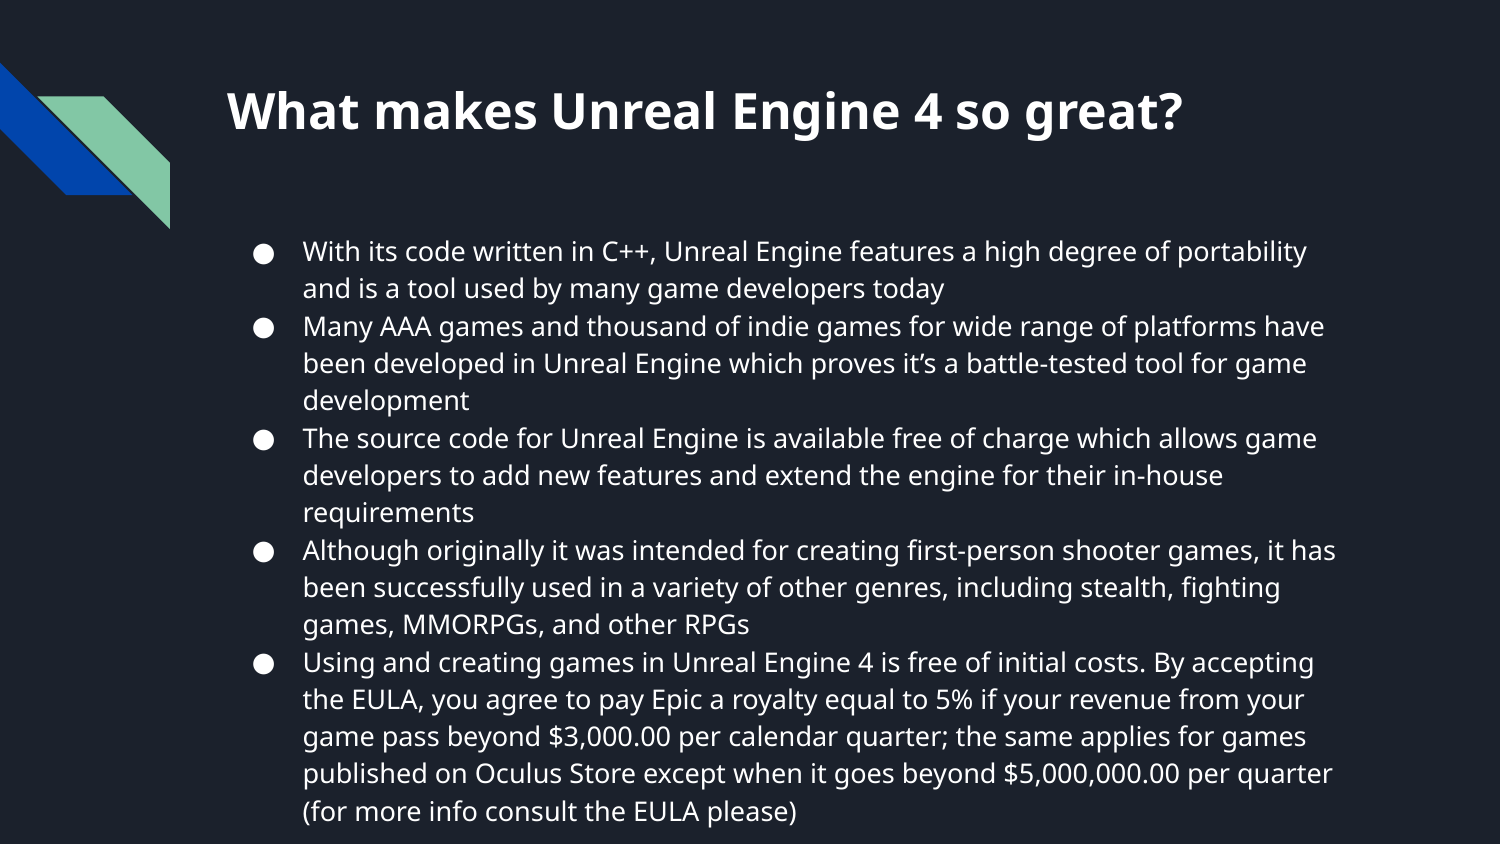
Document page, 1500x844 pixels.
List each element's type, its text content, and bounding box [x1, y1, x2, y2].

text_box What makes Unreal Engine 4 so great? [212, 64, 1368, 214]
text_box With its code written in C++, Unreal Engine features a high degree of portability and is a tool used by many game developers today Many AAA games and thousand of indie games for wide range of platforms have been developed in Unreal Engine which proves it’s a battle-tested tool for game development The source code for Unreal Engine is available free of charge which allows game developers to add new features and extend the engine for their in-house requirements Although originally it was intended for creating first-person shooter games, it has been successfully used in a variety of other genres, including stealth, fighting games, MMORPGs, and other RPGs Using and creating games in Unreal Engine 4 is free of initial costs. By accepting the EULA, you agree to pay Epic a royalty equal to 5% if your revenue from your game pass beyond $3,000.00 per calendar quarter; the same applies for games published on Oculus Store except when it goes beyond $5,000,000.00 per quarter (for more info consult the EULA please) [212, 214, 1368, 735]
